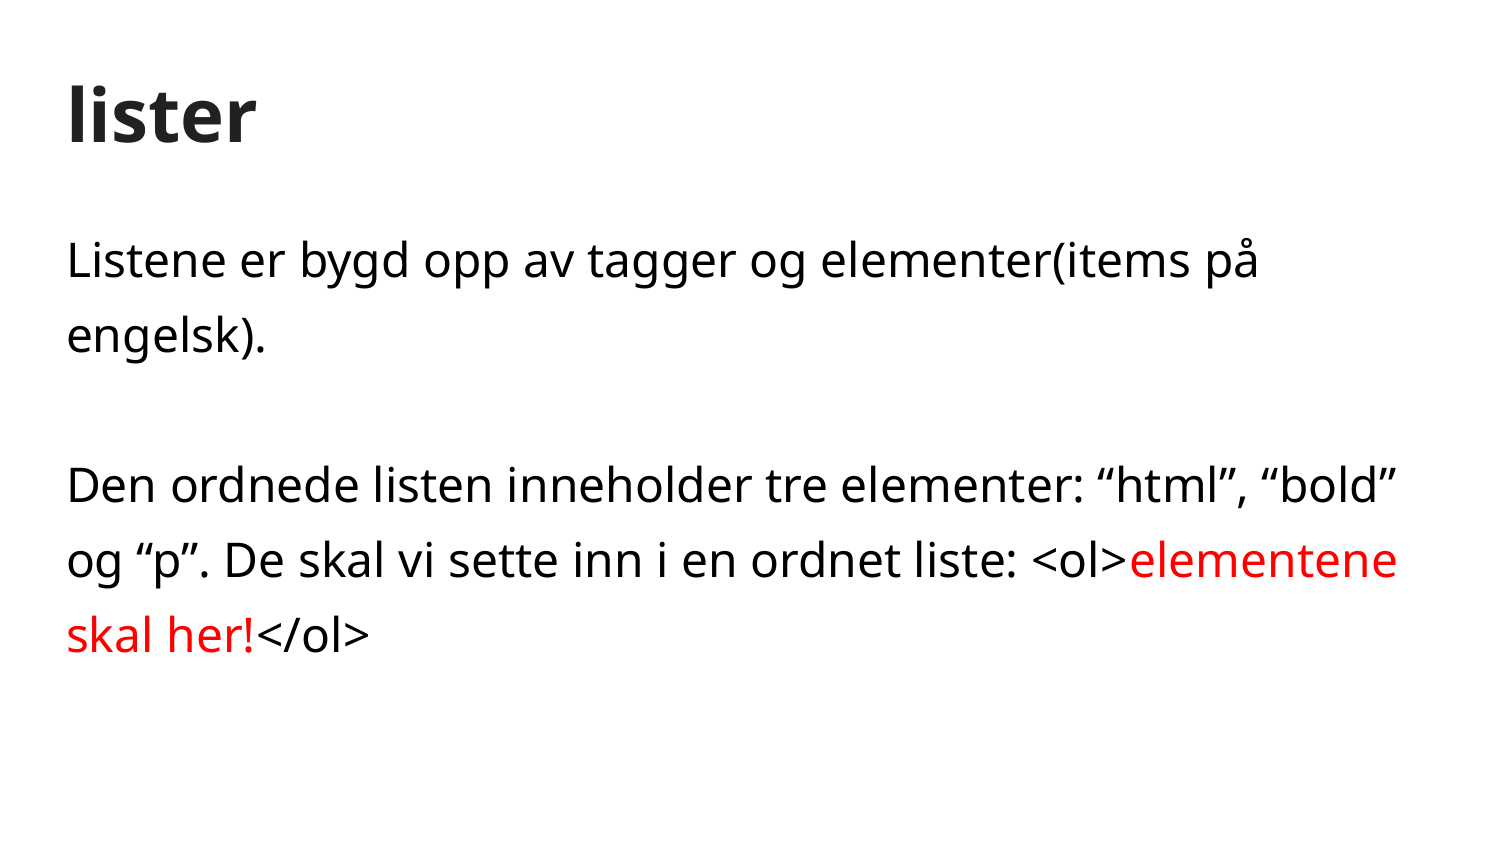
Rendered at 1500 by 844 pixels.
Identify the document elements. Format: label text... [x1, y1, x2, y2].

list Listene er bygd opp av tagger og elementer(items på engelsk). Den ordnede listen inneholder tre elementer: “html”, “bold” og “p”. De skal vi sette inn i en ordnet liste: <ol>elementene skal her!</ol> [51, 201, 1449, 750]
title lister [51, 48, 1449, 180]
